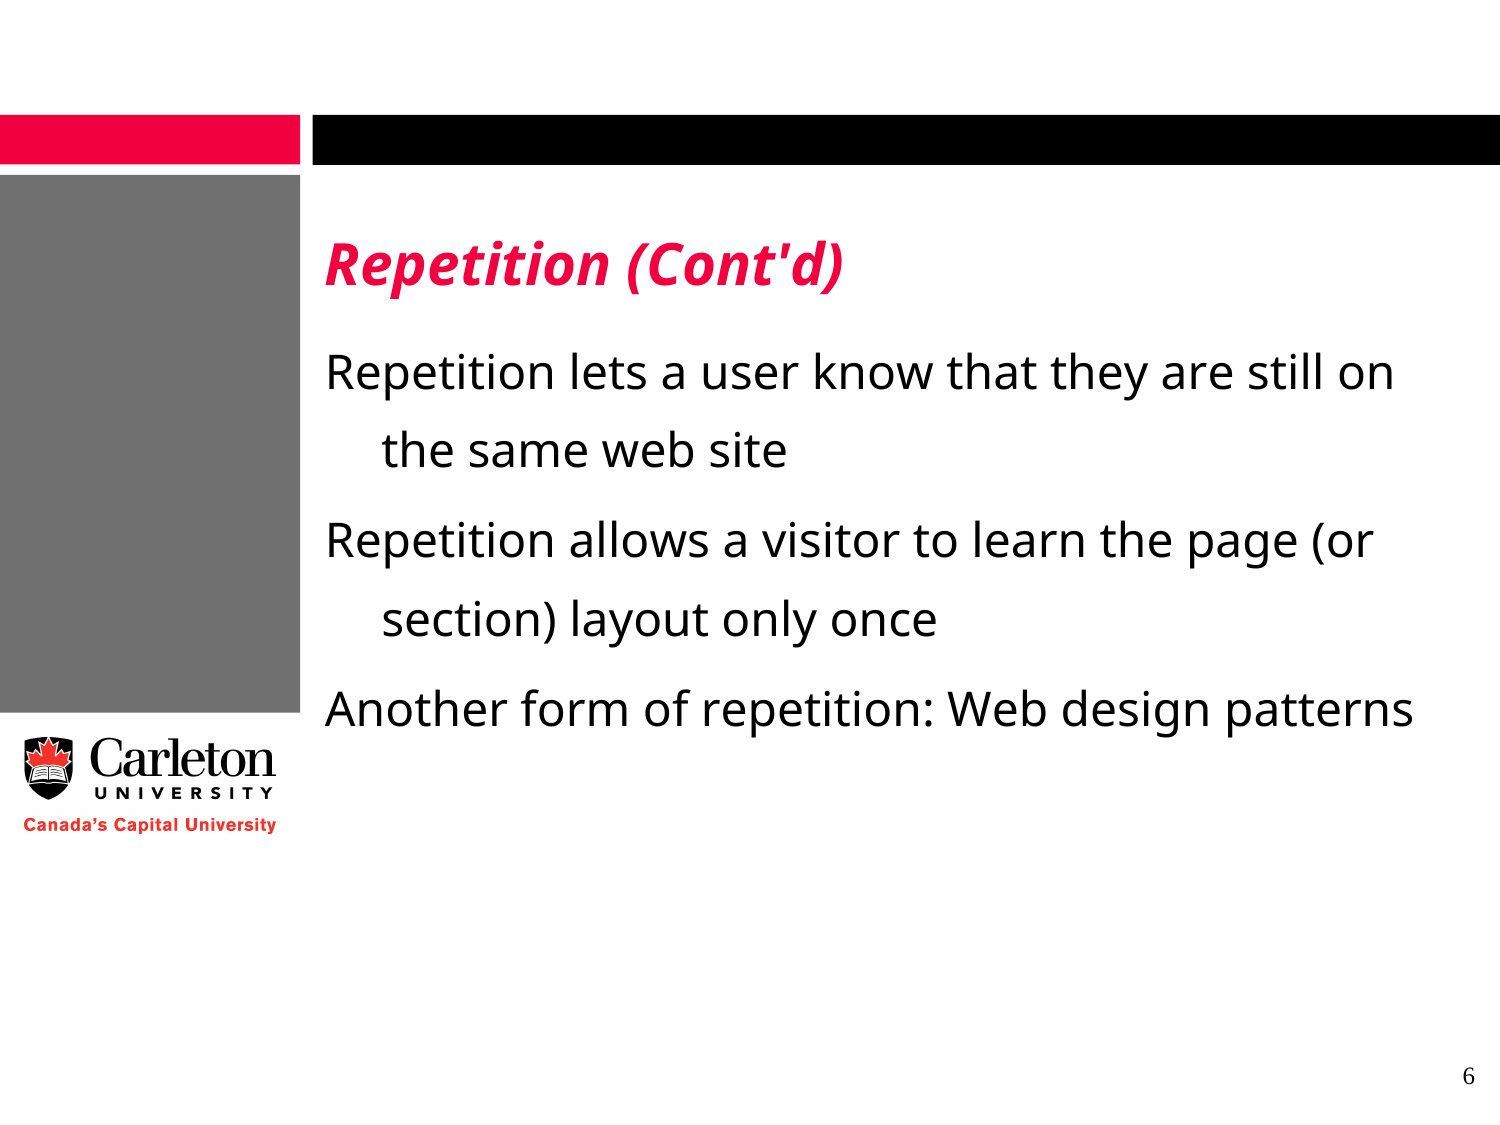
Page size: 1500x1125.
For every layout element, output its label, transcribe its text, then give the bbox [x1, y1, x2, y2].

title Repetition (Cont'd) [324, 194, 1450, 324]
list Repetition lets a user know that they are still on the same web site Repetition allows a visitor to learn the page (or section) layout only once Another form of repetition: Web design patterns [324, 324, 1450, 1036]
picture [24, 737, 276, 834]
